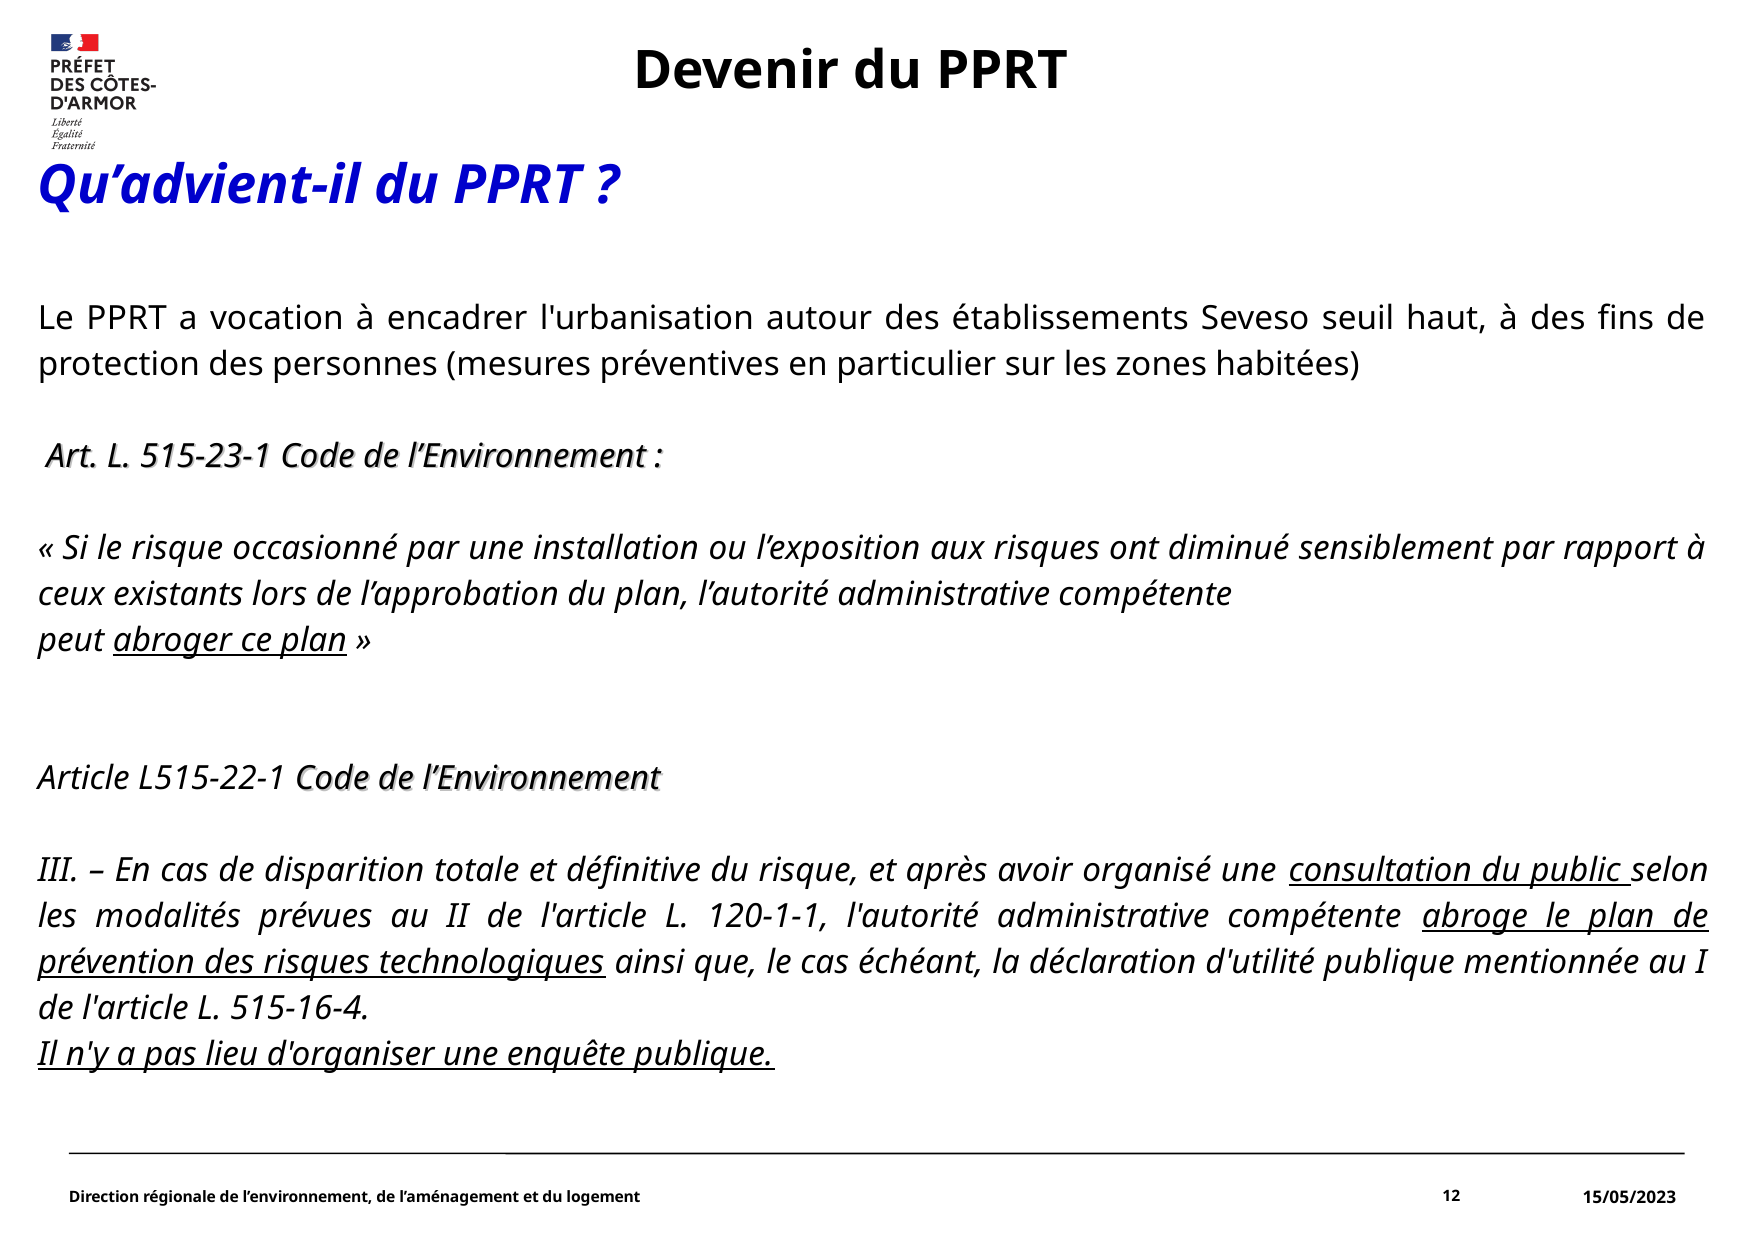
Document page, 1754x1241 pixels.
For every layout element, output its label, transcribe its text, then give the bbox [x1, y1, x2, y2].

title Devenir du PPRT [97, 42, 1605, 127]
text_box Qu’advient-il du PPRT ? Le PPRT a vocation à encadrer l'urbanisation autour des établissements Seveso seuil haut, à des fins de protection des personnes (mesures préventives en particulier sur les zones habitées) Art. L. 515-23-1 Code de l’Environnement : « Si le risque occasionné par une installation ou l’exposition aux risques ont diminué sensiblement par rapport à ceux existants lors de l’approbation du plan, l’autorité administrative compétente peut abroger ce plan » Article L515-22-1 Code de l’Environnement III. – En cas de disparition totale et définitive du risque, et après avoir organisé une consultation du public selon les modalités prévues au II de l'article L. 120-1-1, l'autorité administrative compétente abroge le plan de prévention des risques technologiques ainsi que, le cas échéant, la déclaration d'utilité publique mentionnée au I de l'article L. 515-16-4. Il n'y a pas lieu d'organiser une enquête publique. [23, 138, 1738, 1241]
